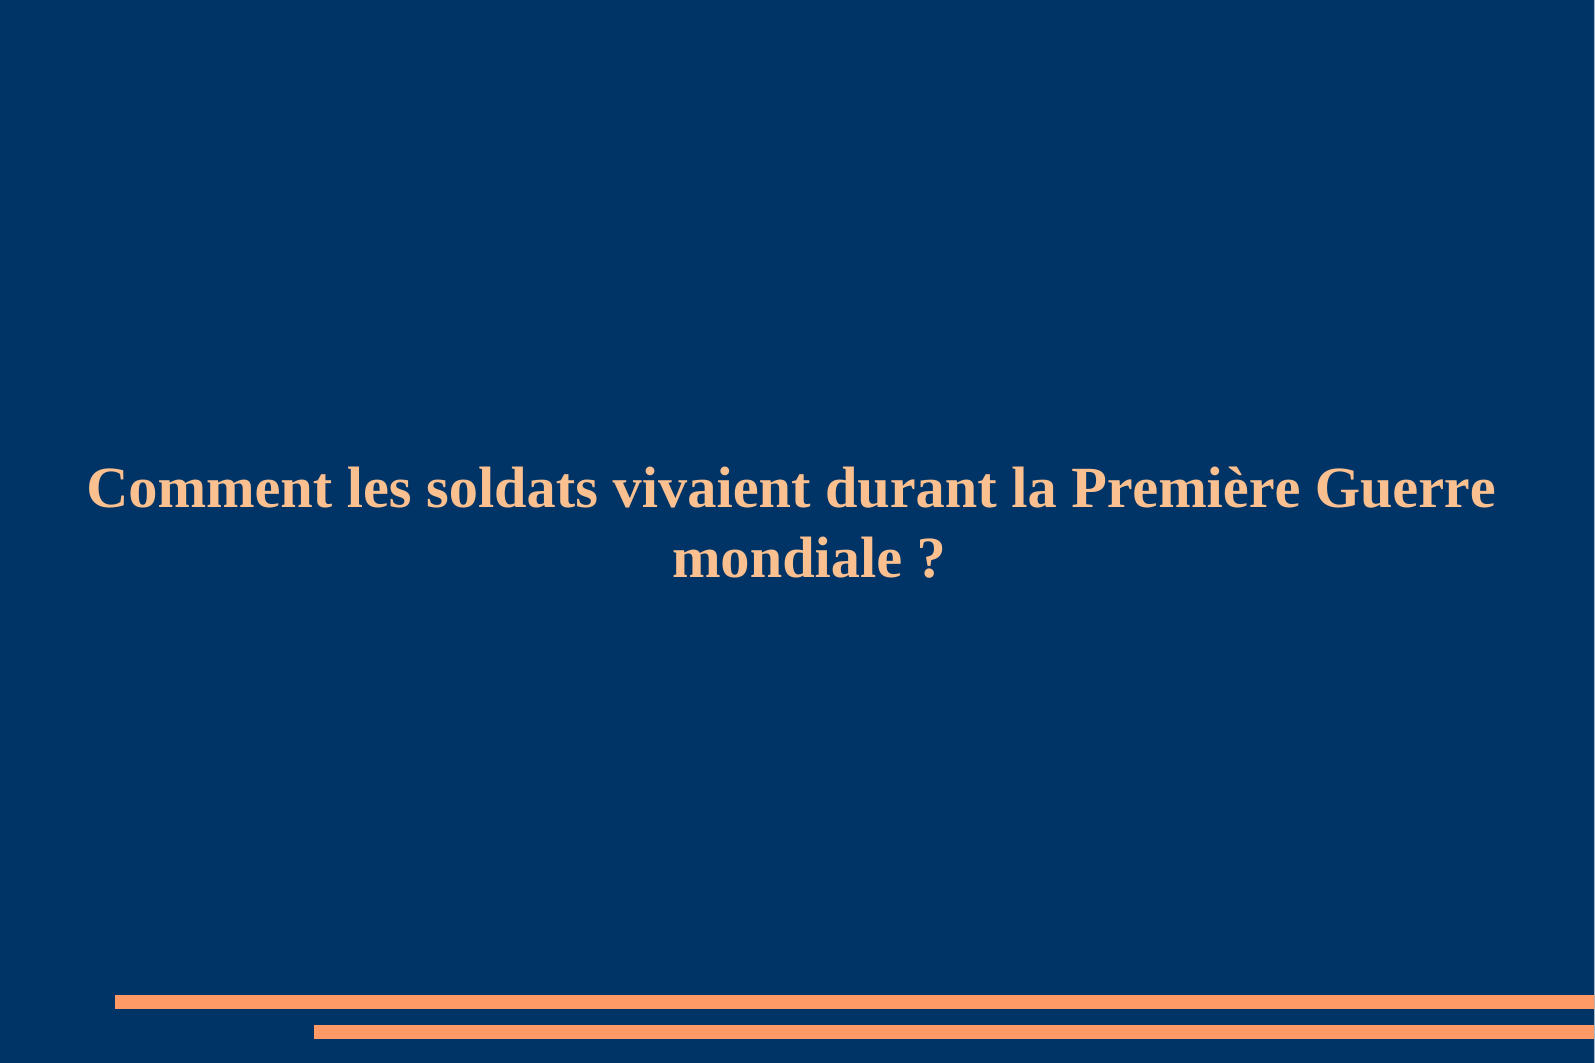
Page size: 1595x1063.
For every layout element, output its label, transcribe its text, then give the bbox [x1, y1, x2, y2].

text_box Comment les soldats vivaient durant la Première Guerre mondiale ? [82, 448, 1501, 574]
